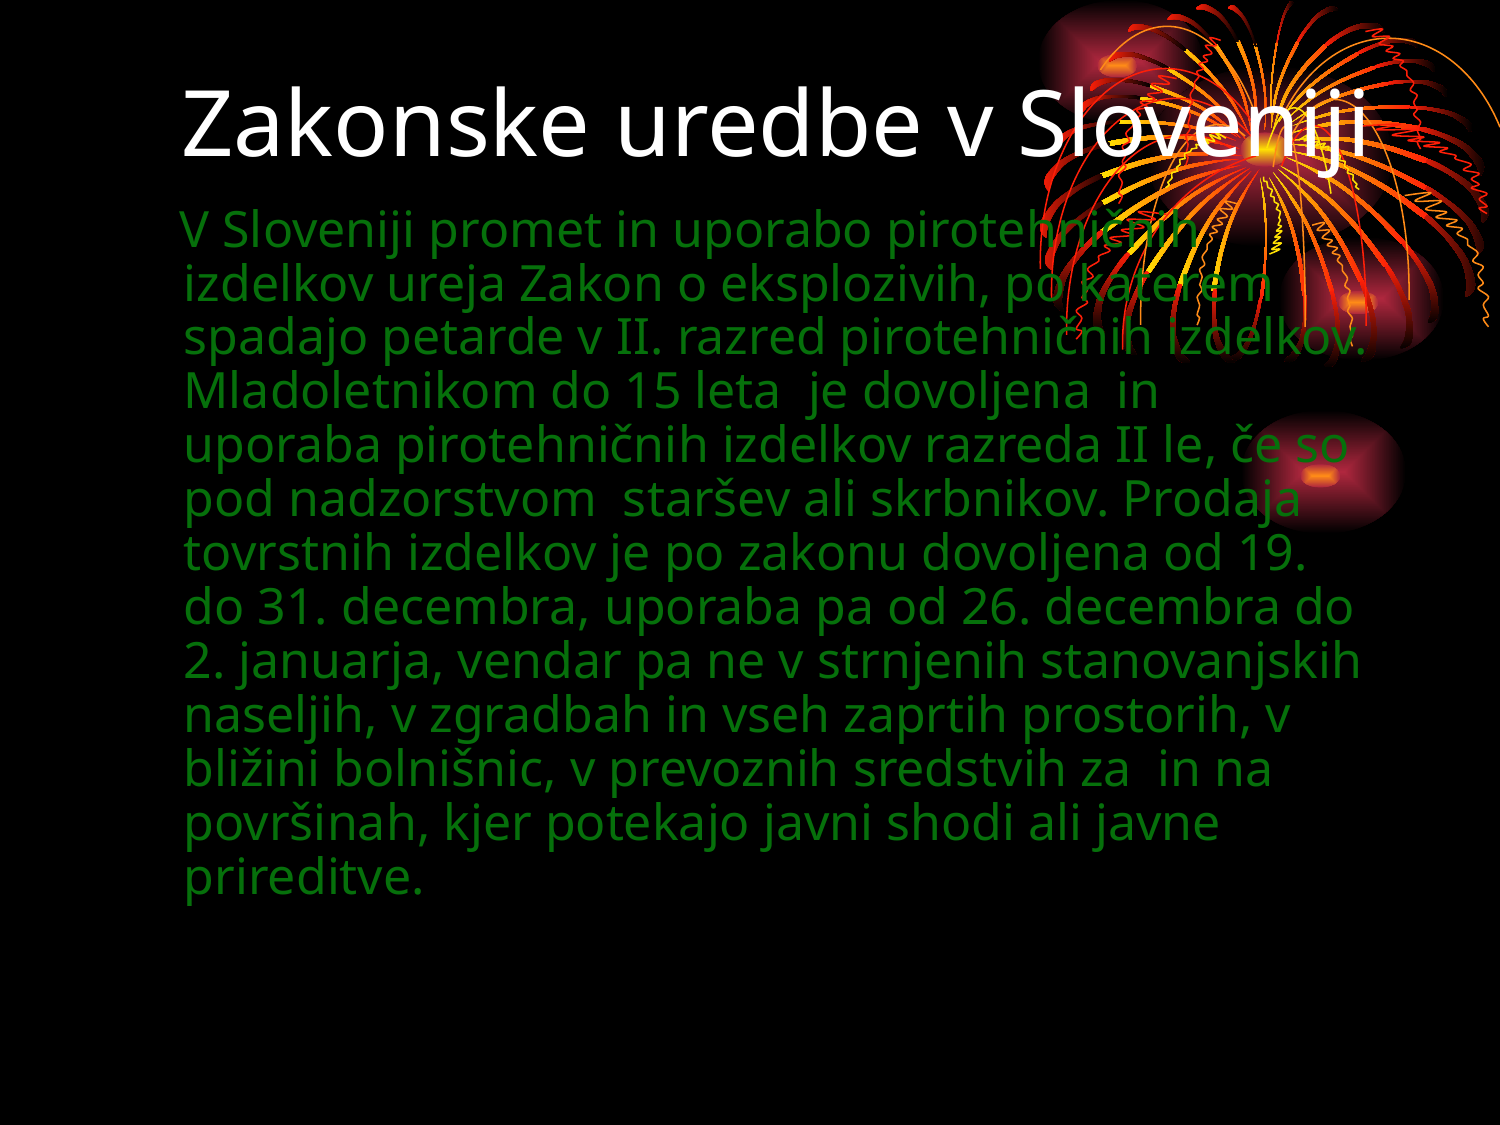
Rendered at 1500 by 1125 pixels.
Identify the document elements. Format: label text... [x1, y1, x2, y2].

list V Sloveniji promet in uporabo pirotehničnih izdelkov ureja Zakon o eksplozivih, po katerem spadajo petarde v II. razred pirotehničnih izdelkov. Mladoletnikom do 15 leta je dovoljena in uporaba pirotehničnih izdelkov razreda II le, če so pod nadzorstvom staršev ali skrbnikov. Prodaja tovrstnih izdelkov je po zakonu dovoljena od 19. do 31. decembra, uporaba pa od 26. decembra do 2. januarja, vendar pa ne v strnjenih stanovanjskih naseljih, v zgradbah in vseh zaprtih prostorih, v bližini bolnišnic, v prevoznih sredstvih za in na površinah, kjer potekajo javni shodi ali javne prireditve. [112, 196, 1388, 1106]
title Zakonske uredbe v Sloveniji [0, 0, 1500, 240]
